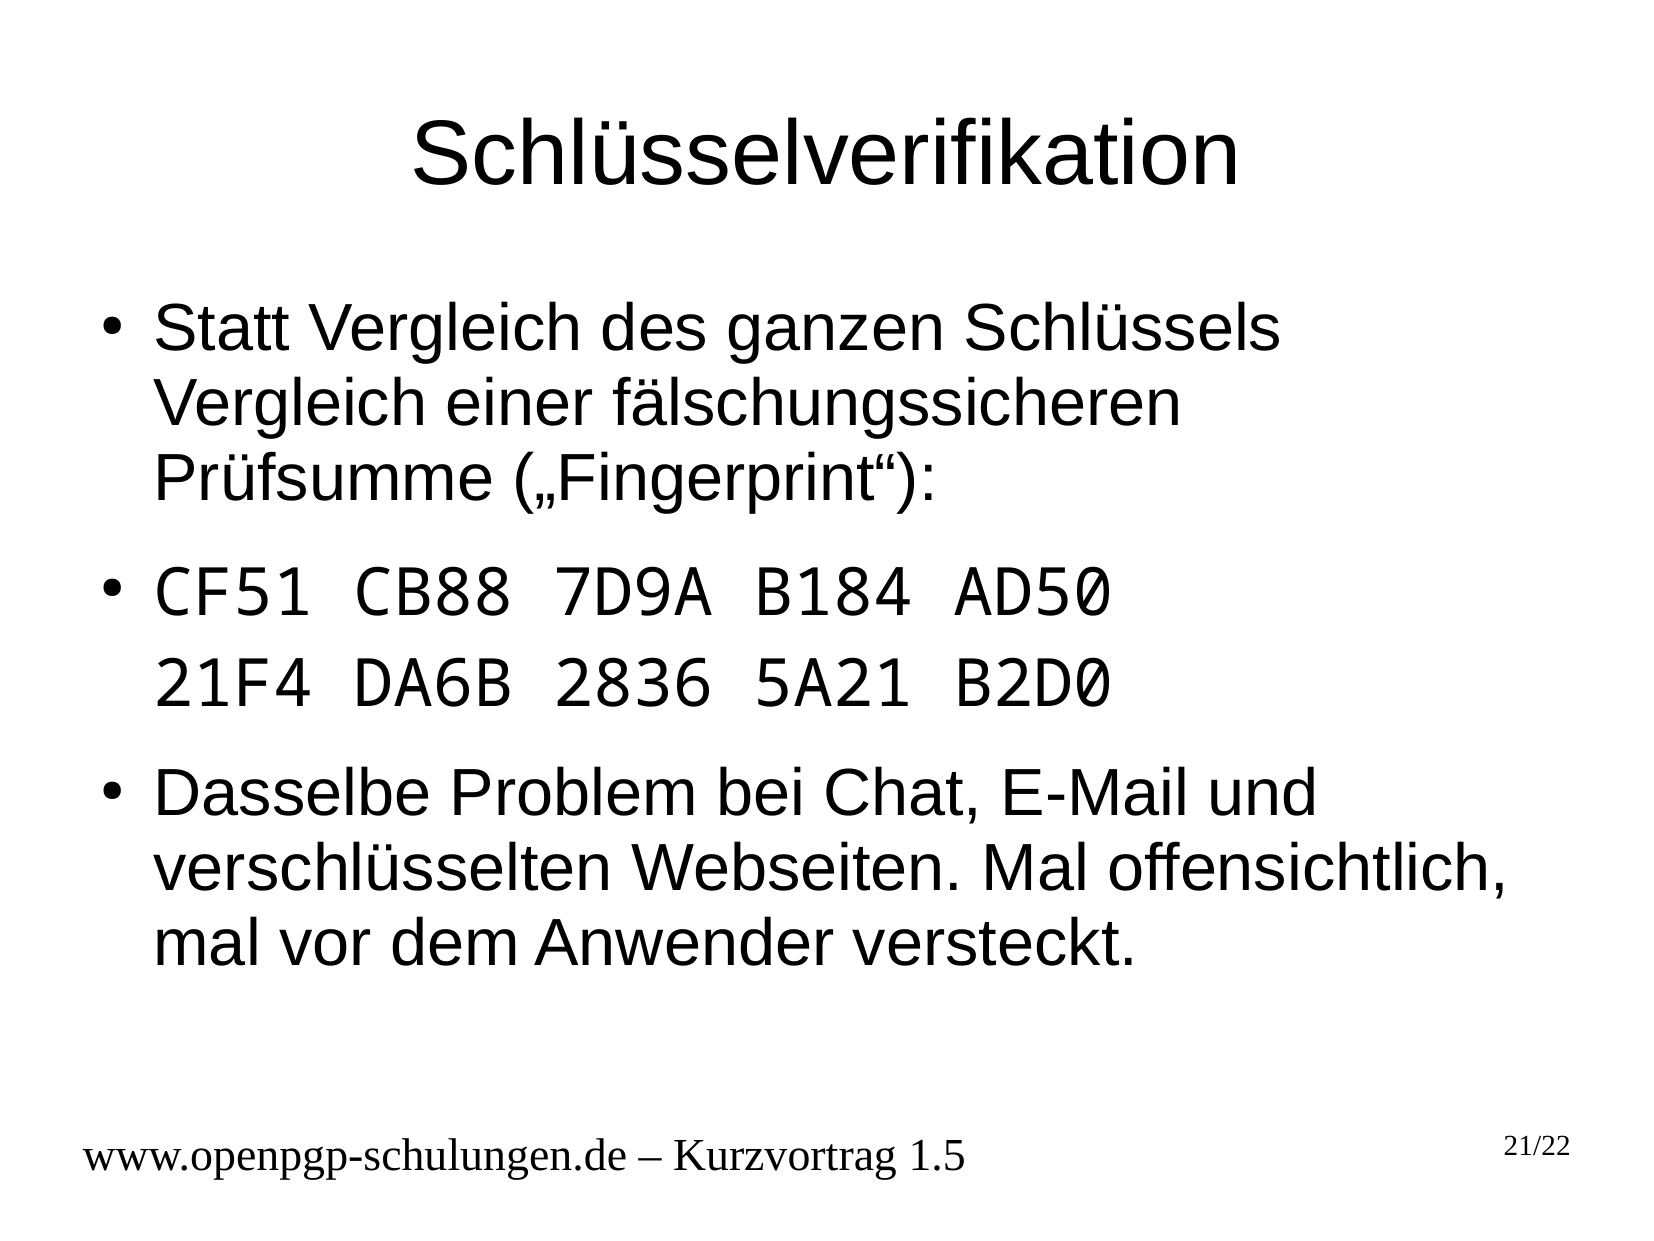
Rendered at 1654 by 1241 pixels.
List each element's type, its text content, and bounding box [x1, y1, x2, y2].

title Schlüsselverifikation [82, 49, 1571, 257]
list Statt Vergleich des ganzen Schlüssels Vergleich einer fälschungssicheren Prüfsumme („Fingerprint“): CF51 CB88 7D9A B184 AD50 21F4 DA6B 2836 5A21 B2D0 Dasselbe Problem bei Chat, E-Mail und verschlüsselten Webseiten. Mal offensichtlich, mal vor dem Anwender versteckt. [82, 290, 1538, 1010]
